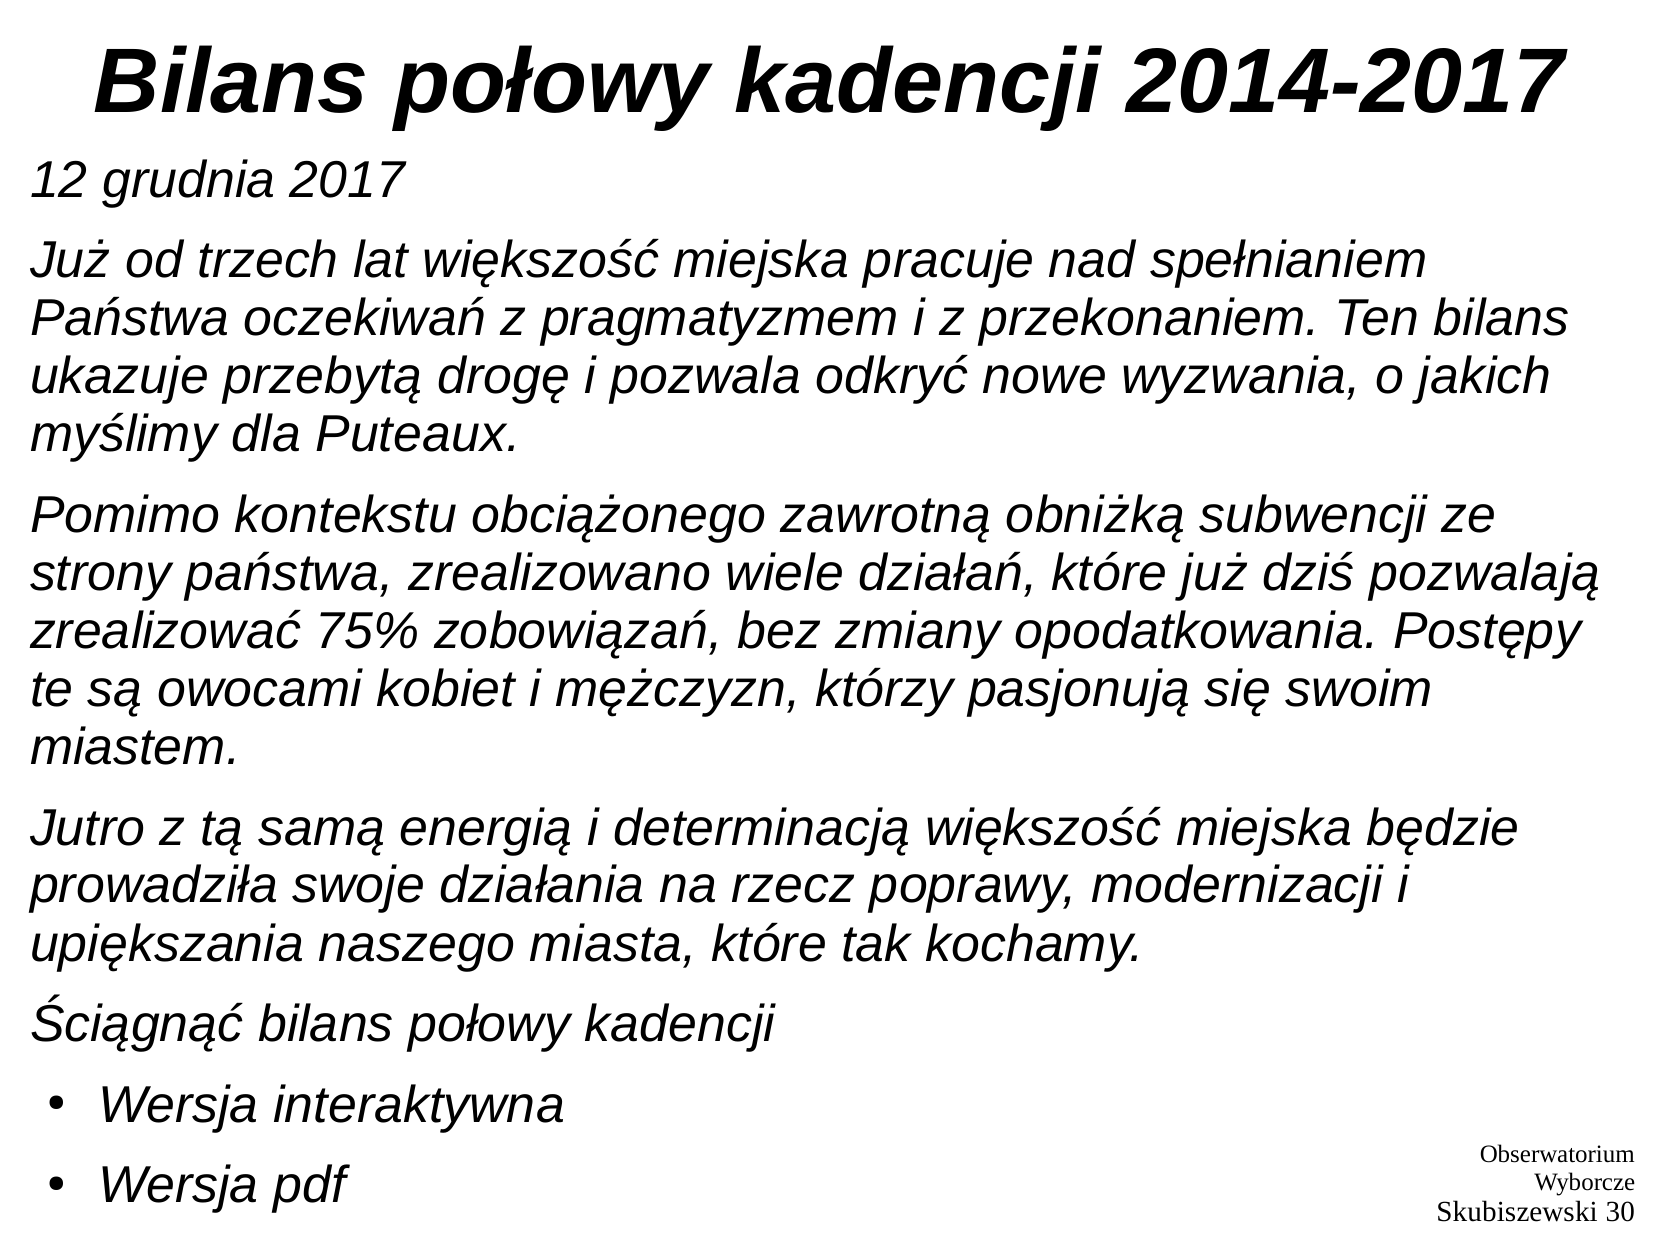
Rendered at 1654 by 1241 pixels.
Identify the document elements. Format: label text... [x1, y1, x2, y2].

list 12 grudnia 2017 Już od trzech lat większość miejska pracuje nad spełnianiem Państwa oczekiwań z pragmatyzmem i z przekonaniem. Ten bilans ukazuje przebytą drogę i pozwala odkryć nowe wyzwania, o jakich myślimy dla Puteaux. Pomimo kontekstu obciążonego zawrotną obniżką subwencji ze strony państwa, zrealizowano wiele działań, które już dziś pozwalają zrealizować 75% zobowiązań, bez zmiany opodatkowania. Postępy te są owocami kobiet i mężczyzn, którzy pasjonują się swoim miastem. Jutro z tą samą energią i determinacją większość miejska będzie prowadziła swoje działania na rzecz poprawy, modernizacji i upiększania naszego miasta, które tak kochamy. Ściągnąć bilans połowy kadencji Wersja interaktywna Wersja pdf [30, 150, 1621, 1216]
title Bilans połowy kadencji 2014-2017 [86, 30, 1575, 150]
